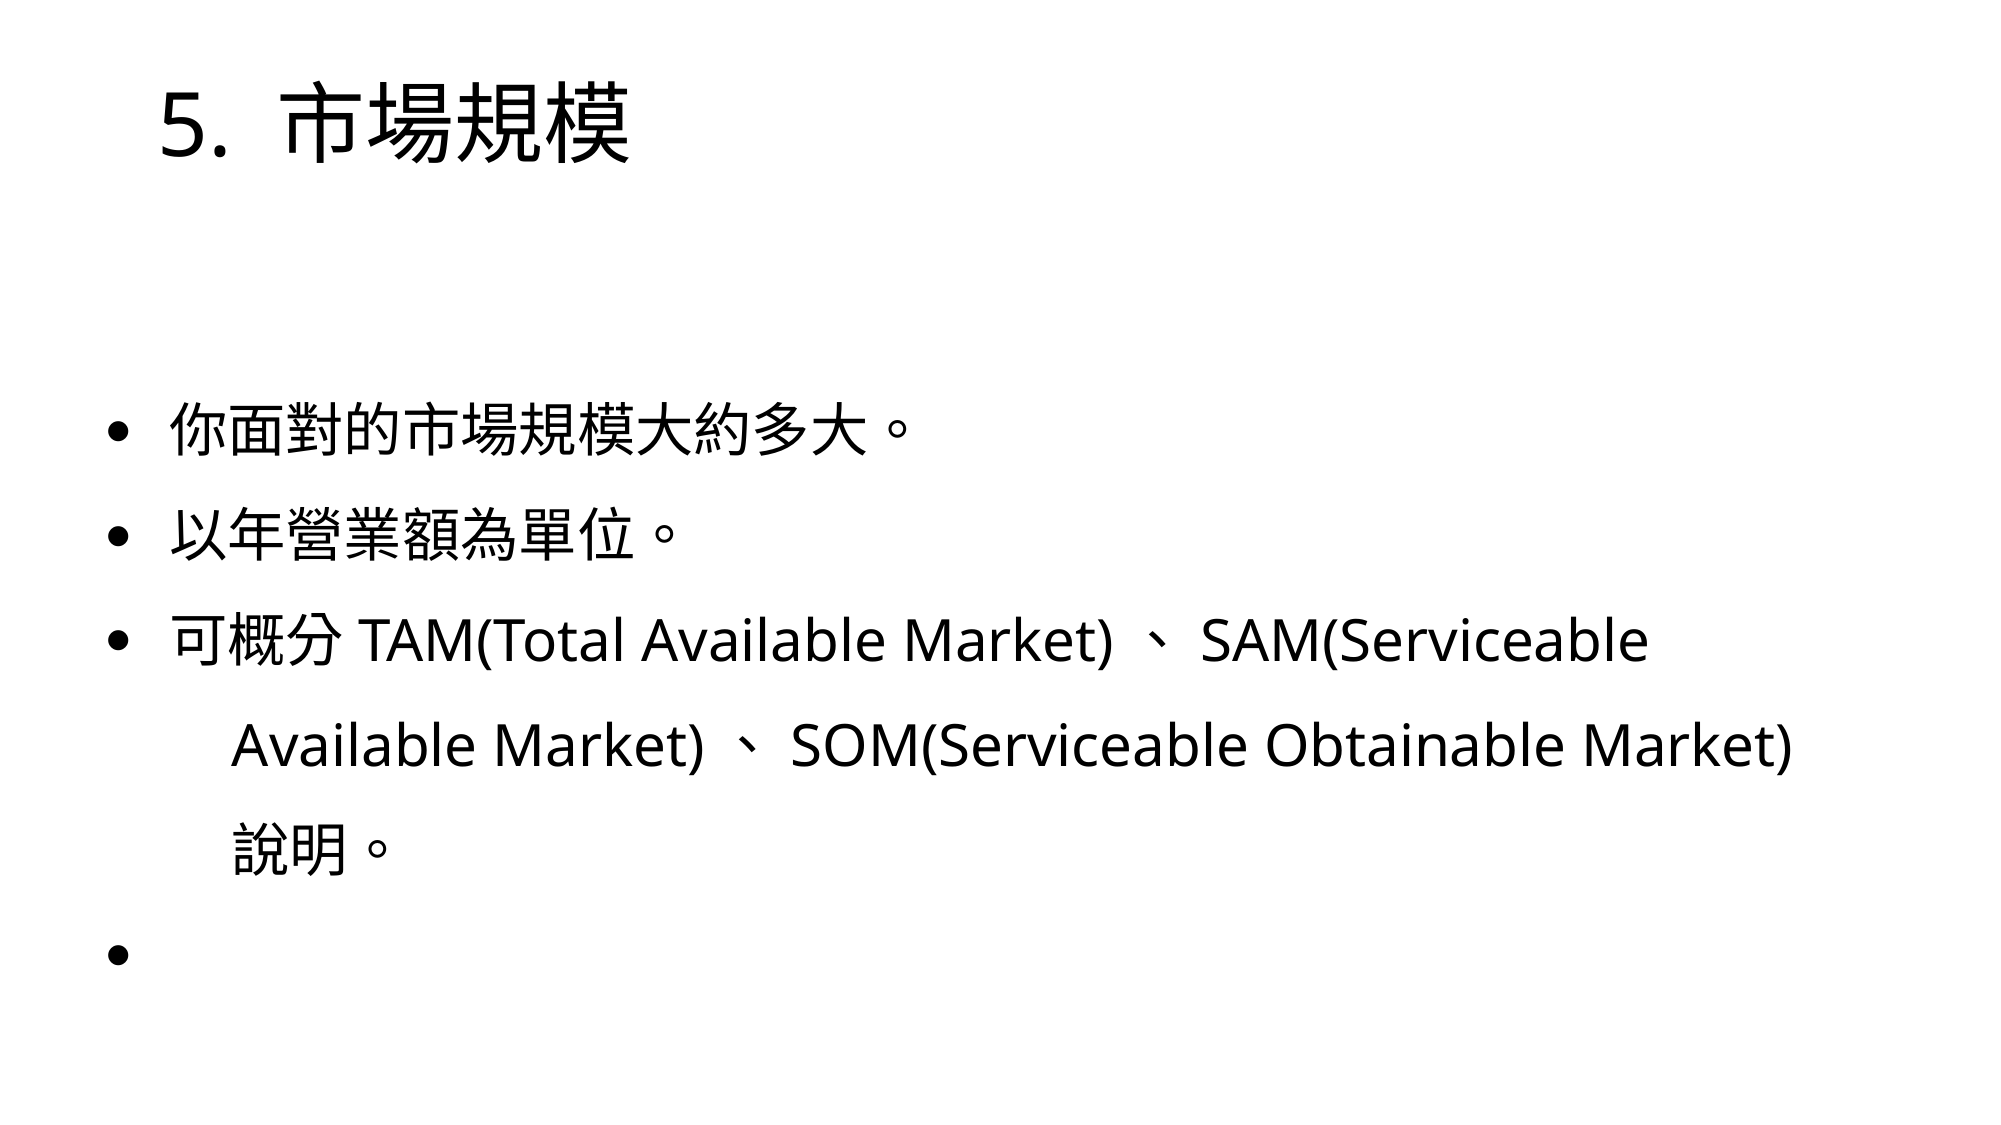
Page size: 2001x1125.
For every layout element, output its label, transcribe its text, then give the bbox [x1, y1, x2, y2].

title 5. 市場規模 [137, 59, 1863, 278]
text_box 你面對的市場規模大約多大。 以年營業額為單位。 可概分TAM(Total Available Market)、SAM(Serviceable Available Market)、SOM(Serviceable Obtainable Market)說明。 [86, 338, 1883, 731]
